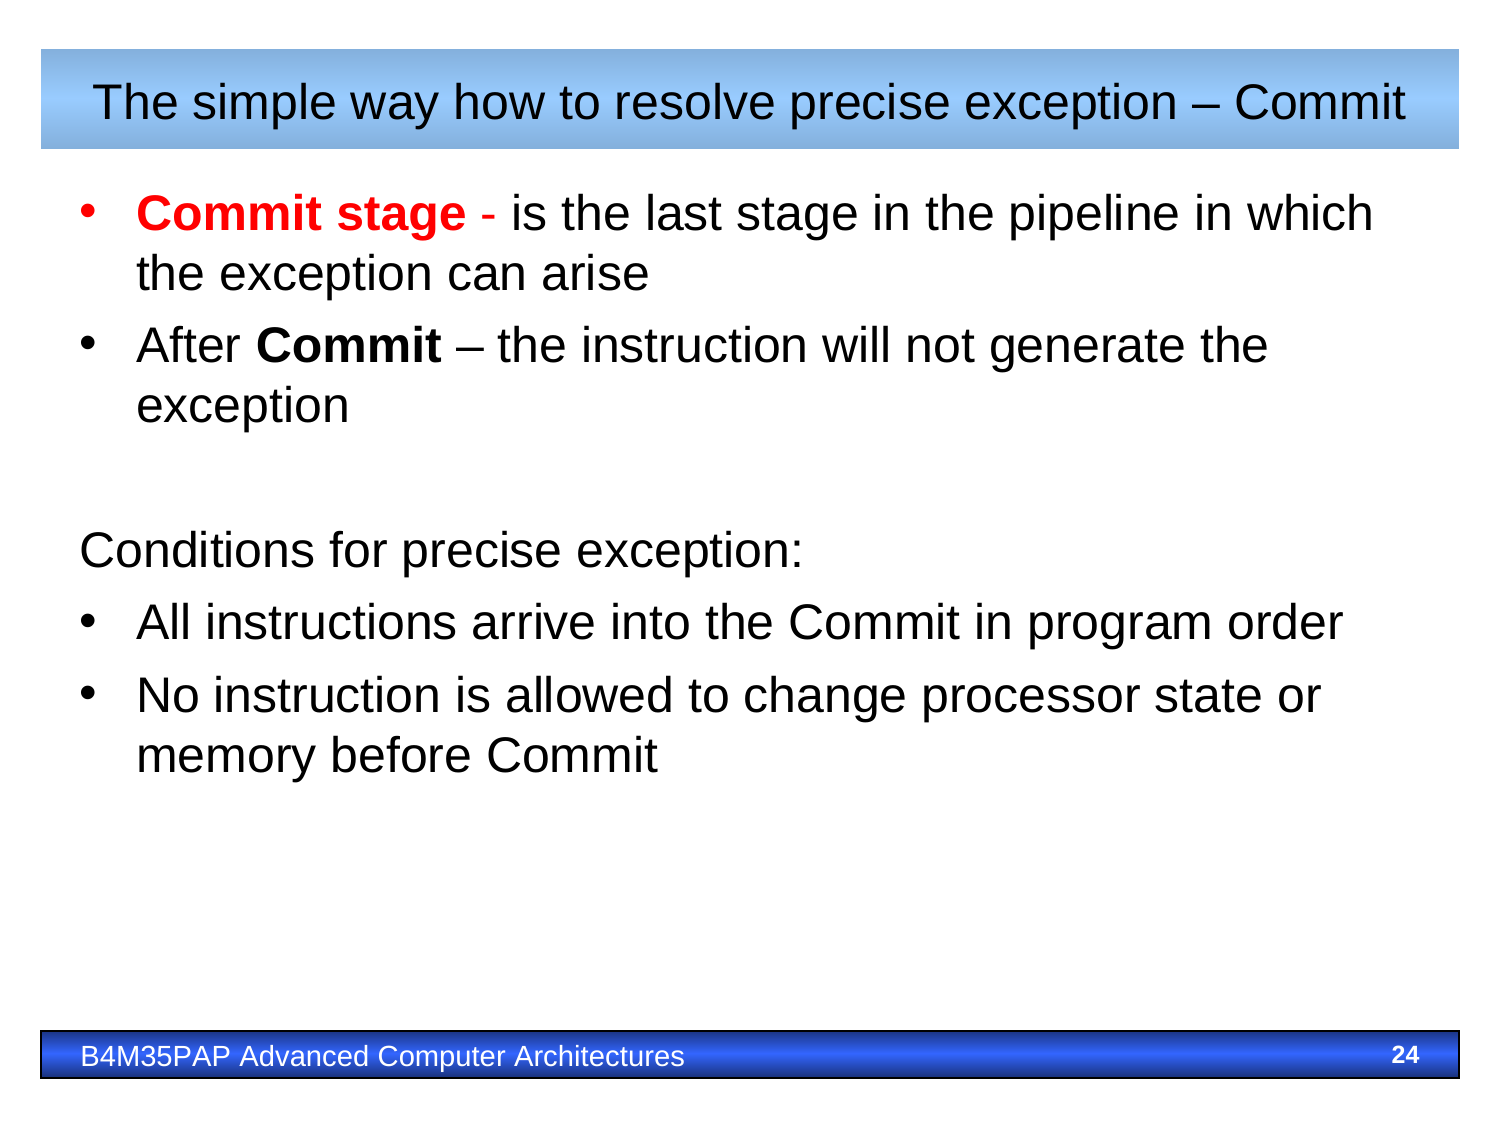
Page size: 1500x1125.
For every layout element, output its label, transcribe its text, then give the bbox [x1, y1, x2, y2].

title The simple way how to resolve precise exception – Commit [41, 49, 1459, 149]
list Commit stage - is the last stage in the pipeline in which the exception can arise After Commit – the instruction will not generate the exception Conditions for precise exception: All instructions arrive into the Commit in program order No instruction is allowed to change processor state or memory before Commit [64, 172, 1436, 1000]
